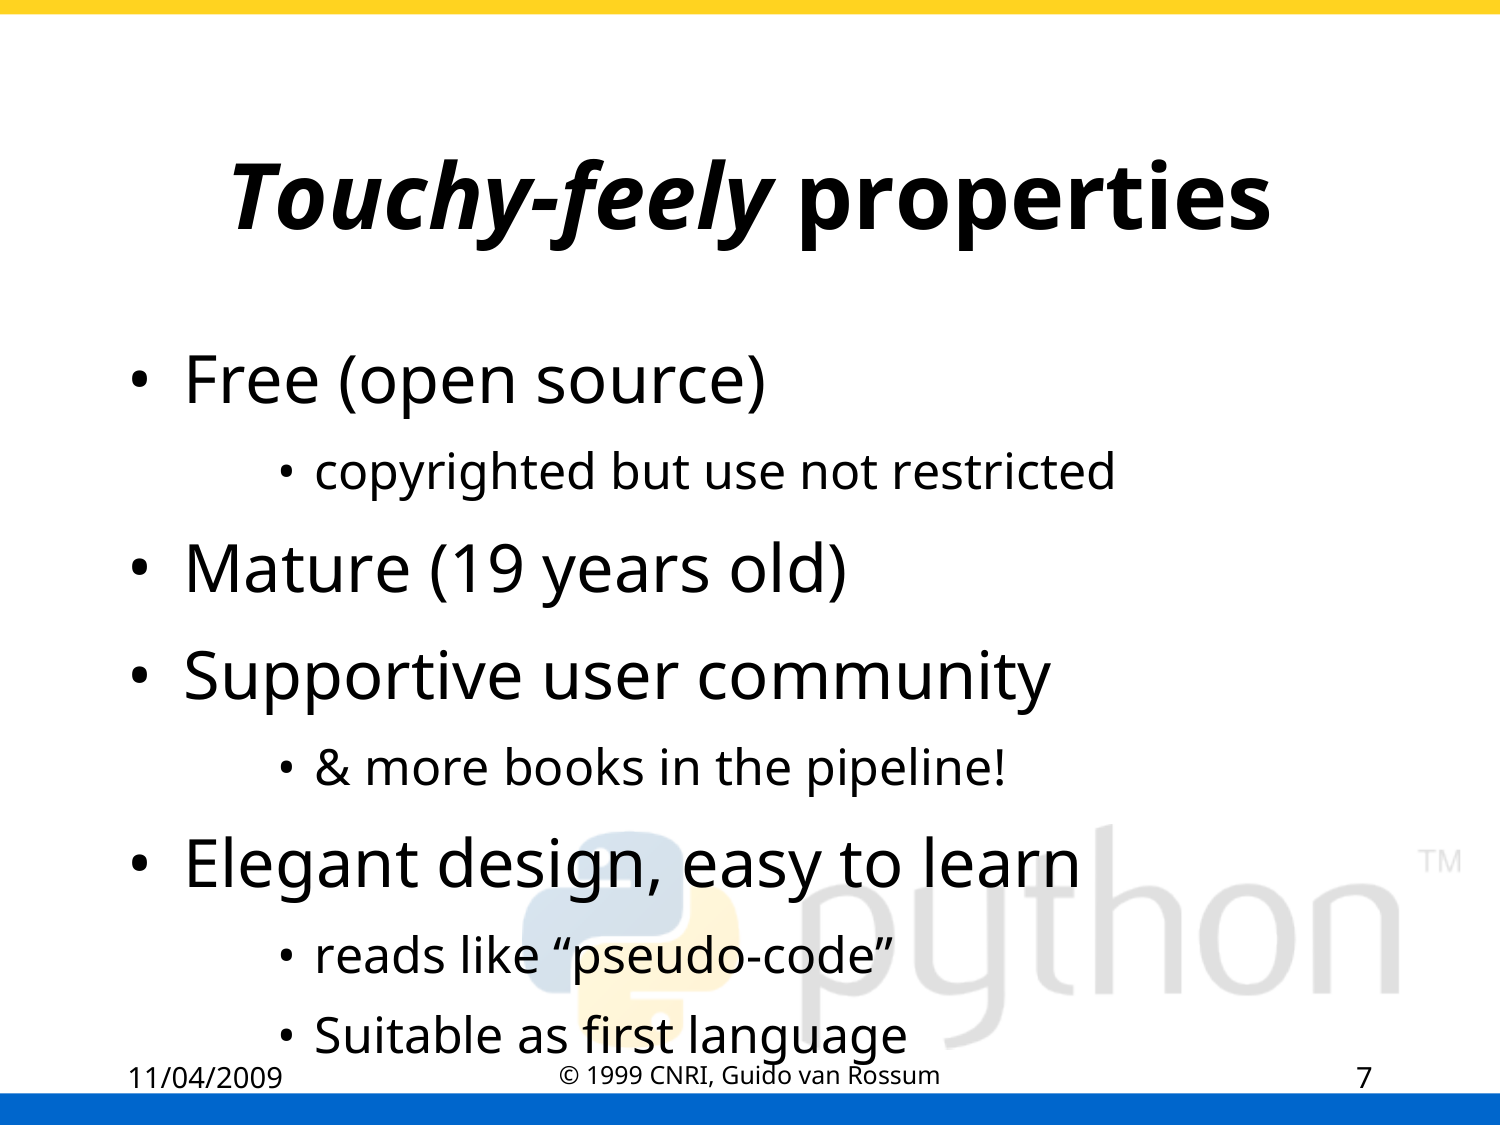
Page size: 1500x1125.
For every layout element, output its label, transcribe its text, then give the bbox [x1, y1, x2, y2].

title Touchy-feely properties [112, 99, 1388, 288]
list Free (open source) copyrighted but use not restricted Mature (19 years old) Supportive user community & more books in the pipeline! Elegant design, easy to learn reads like “pseudo-code” Suitable as first language [112, 324, 1388, 1001]
